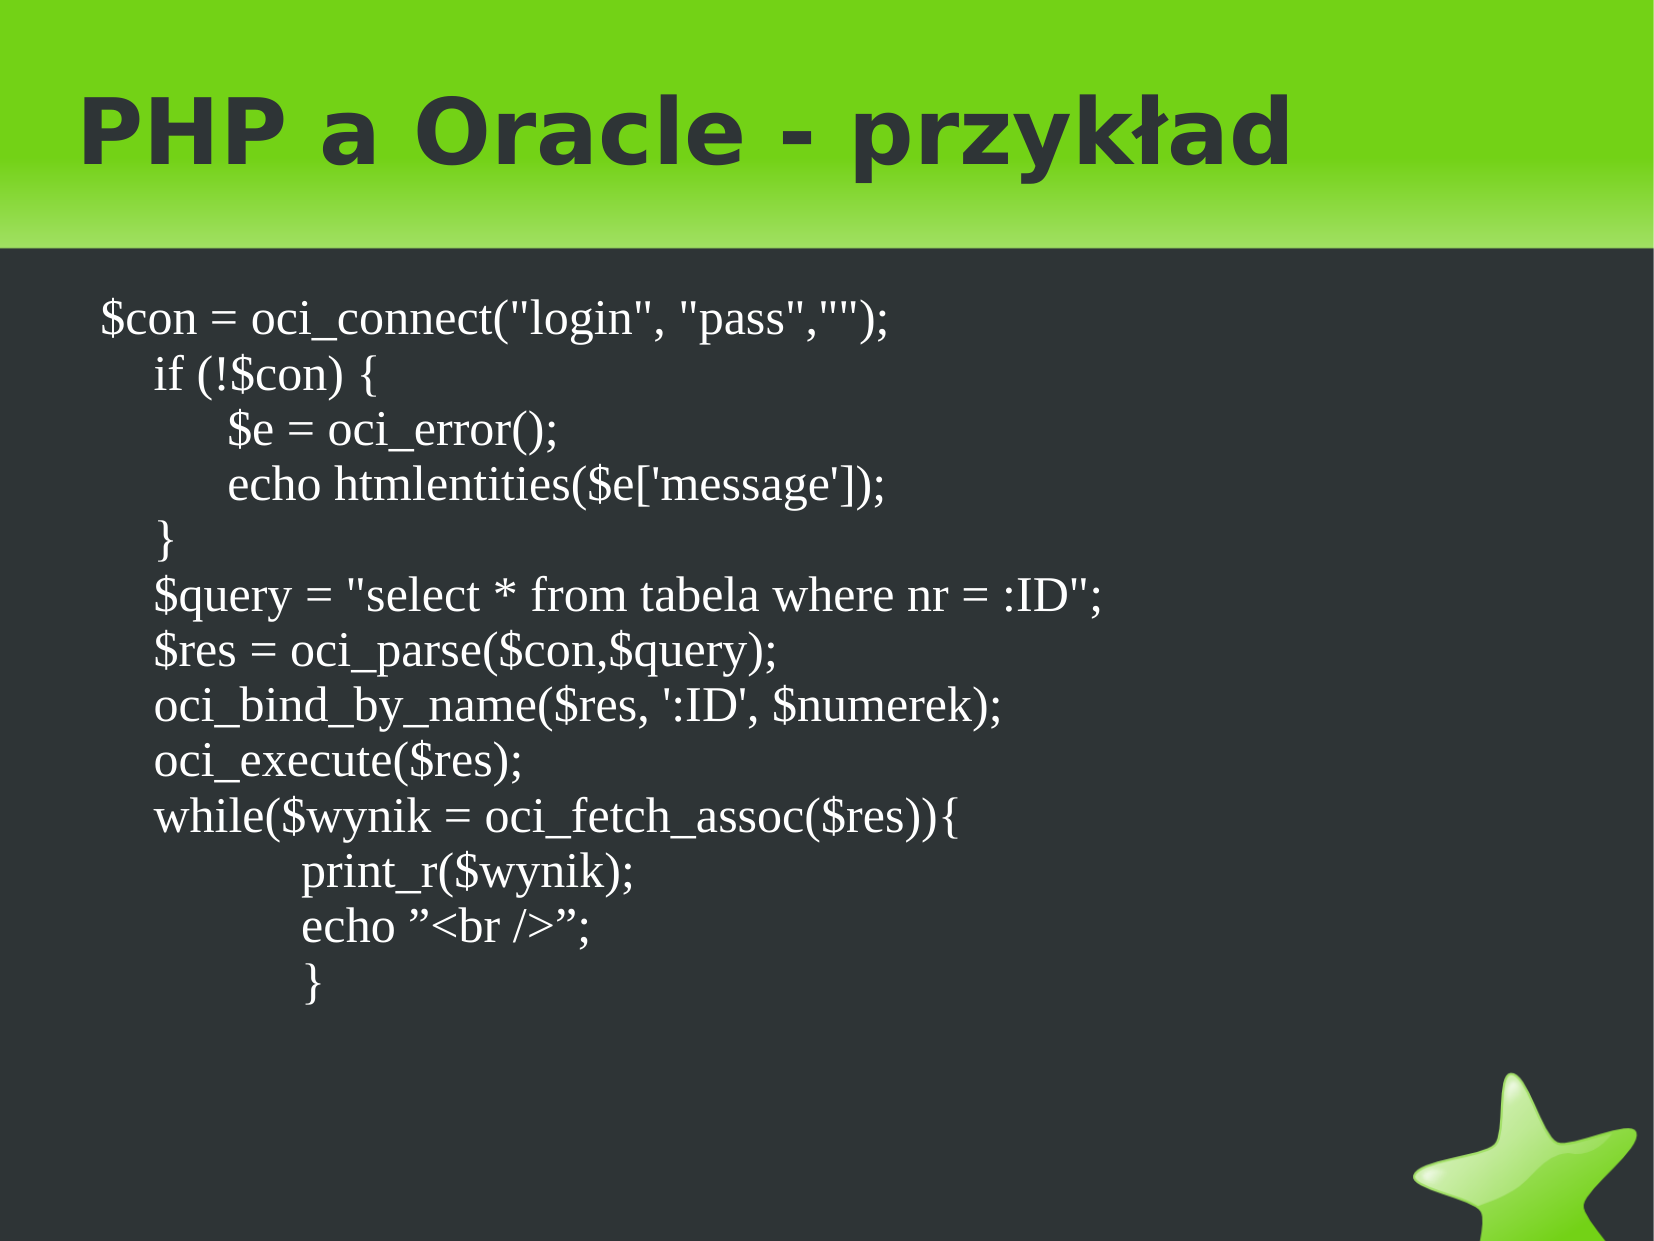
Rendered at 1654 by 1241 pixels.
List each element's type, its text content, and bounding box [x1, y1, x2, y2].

list $con = oci_connect("login", "pass",""); if (!$con) { $e = oci_error(); echo htmlentities($e['message']); } $query = "select * from tabela where nr = :ID"; $res = oci_parse($con,$query); oci_bind_by_name($res, ':ID', $numerek); oci_execute($res); while($wynik = oci_fetch_assoc($res)){ print_r($wynik); echo ”<br />”; } [82, 290, 1571, 1191]
title PHP a Oracle - przykład [76, 36, 1565, 229]
picture [0, 0, 1654, 1241]
